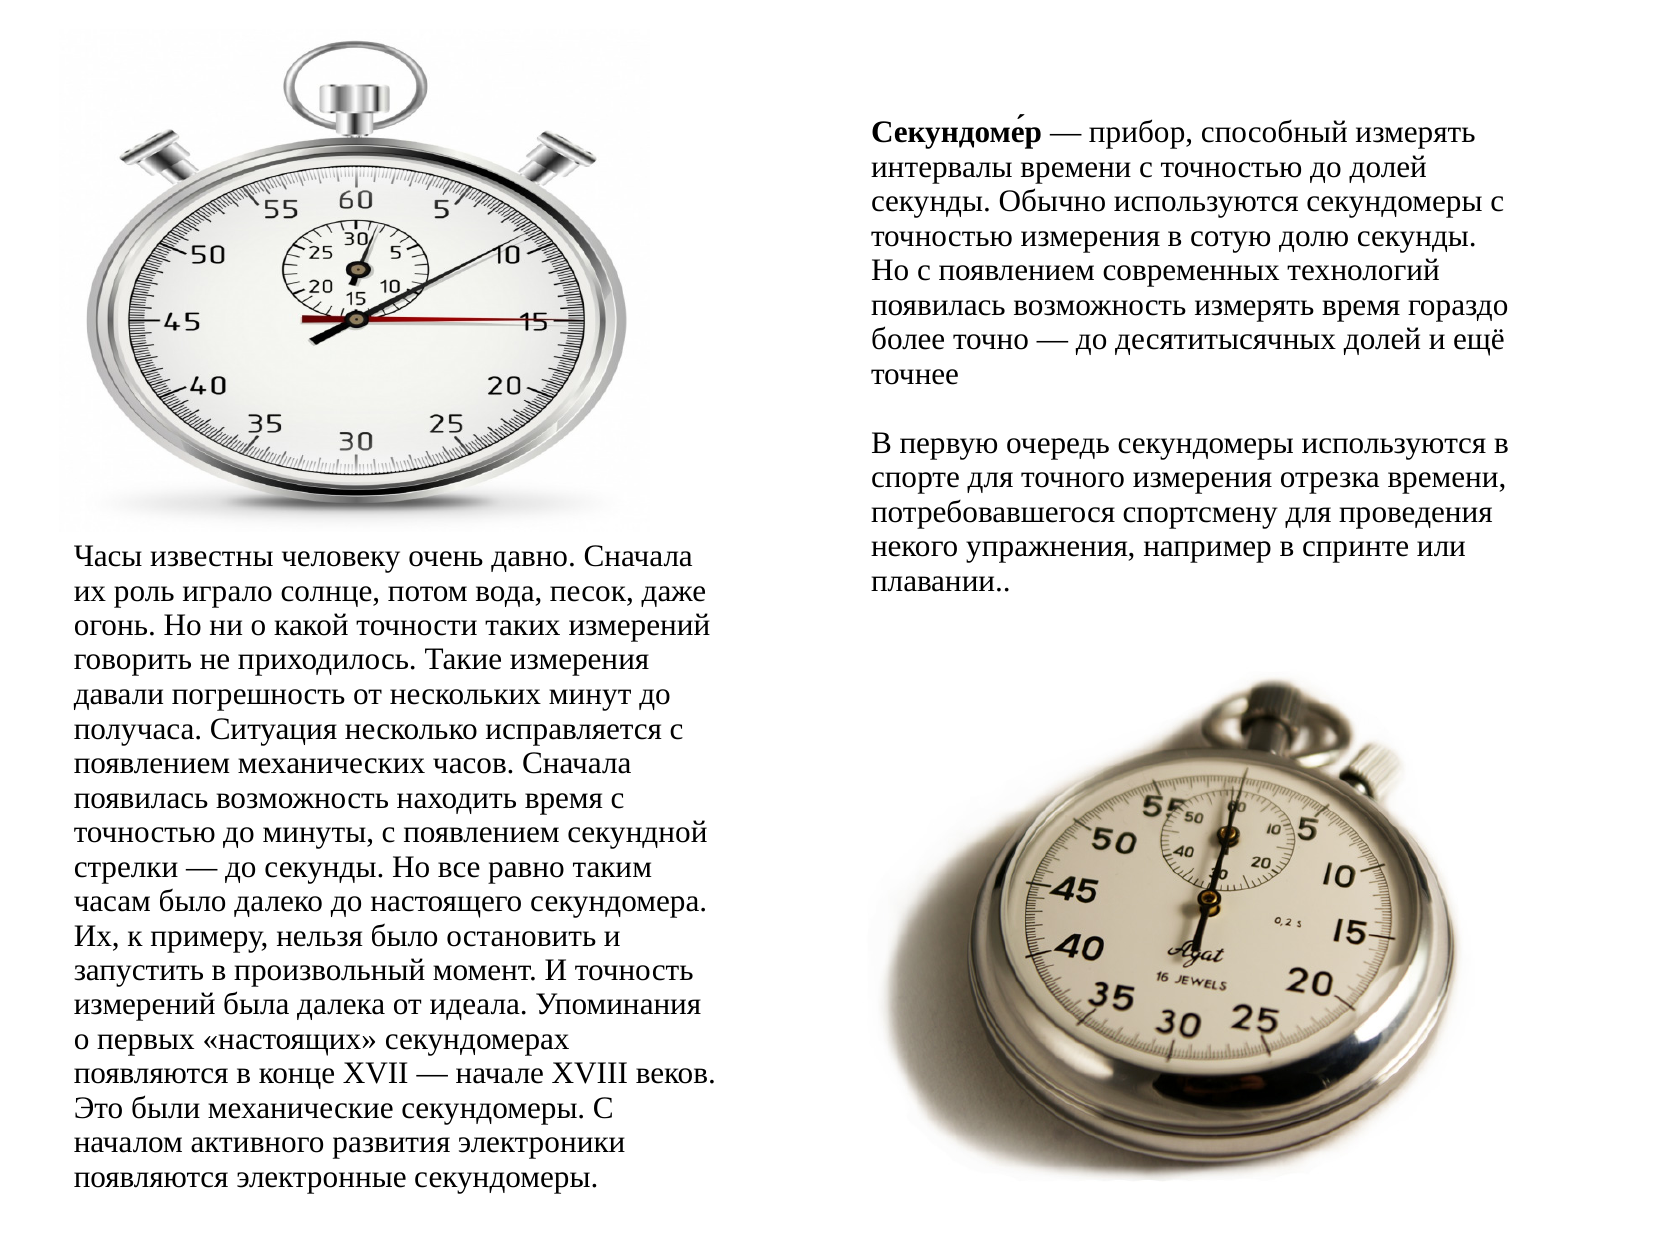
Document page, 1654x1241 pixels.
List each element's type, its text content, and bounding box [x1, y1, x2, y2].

text_box Часы известны человеку очень давно. Сначала их роль играло солнце, потом вода, песок, даже огонь. Но ни о какой точности таких измерений говорить не приходилось. Такие измерения давали погрешность от нескольких минут до получаса. Ситуация несколько исправляется с появлением механических часов. Сначала появилась возможность находить время с точностью до минуты, с появлением секундной стрелки — до секунды. Но все равно таким часам было далеко до настоящего секундомера. Их, к примеру, нельзя было остановить и запустить в произвольный момент. И точность измерений была далека от идеала. Упоминания о первых «настоящих» секундомерах появляются в конце XVII — начале XVIII веков. Это были механические секундомеры. С началом активного развития электроники появляются электронные секундомеры. [59, 531, 739, 1221]
text_box Секундоме́р — прибор, способный измерять интервалы времени с точностью до долей секунды. Обычно используются секундомеры с точностью измерения в сотую долю секунды. Но с появлением современных технологий появилась возможность измерять время гораздо более точно — до десятитысячных долей и ещё точнее В первую очередь секундомеры используются в спорте для точного измерения отрезка времени, потребовавшегося спортсмену для проведения некого упражнения, например в спринте или плавании.. [856, 107, 1536, 657]
picture [59, 29, 650, 531]
picture [839, 657, 1565, 1182]
